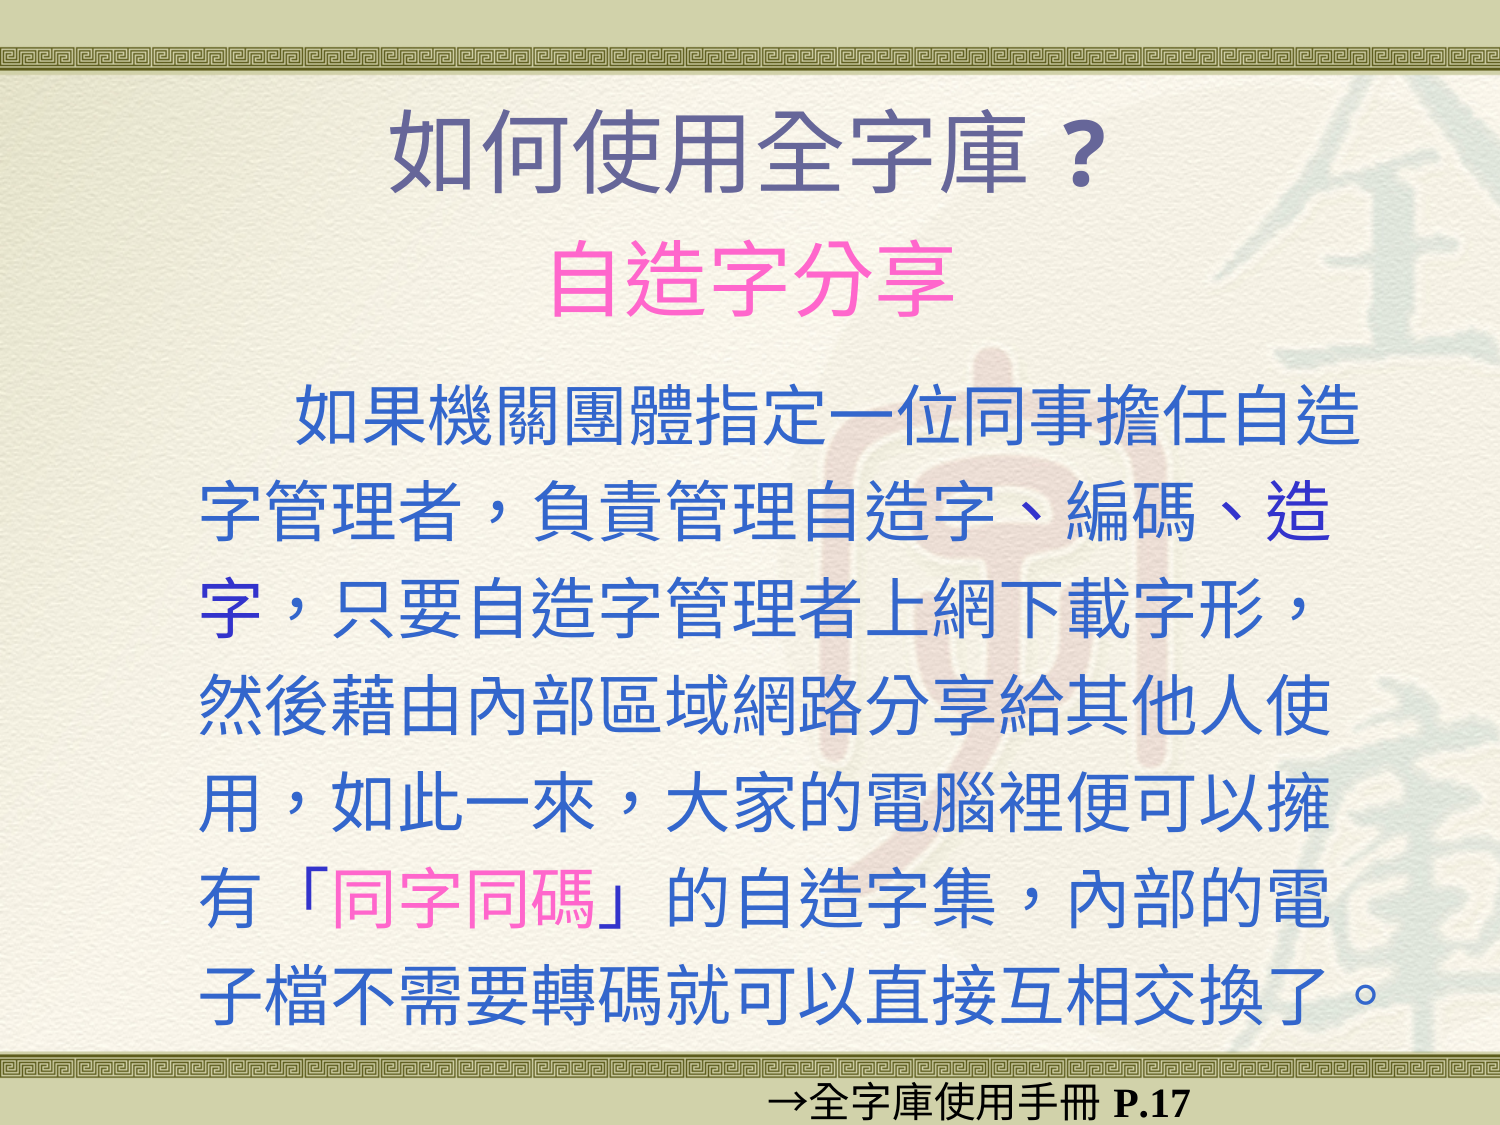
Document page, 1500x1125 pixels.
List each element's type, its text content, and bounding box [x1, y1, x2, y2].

picture [0, 0, 1500, 1125]
title 如何使用全字庫? 自造字分享 [112, 94, 1388, 320]
list 如果機關團體指定一位同事擔任自造字管理者，負責管理自造字、編碼、造字，只要自造字管理者上網下載字形，然後藉由內部區域網路分享給其他人使用，如此一來，大家的電腦裡便可以擁有「同字同碼」的自造字集，內部的電子檔不需要轉碼就可以直接互相交換了。 →全字庫使用手冊P.17 [126, 354, 1402, 1090]
